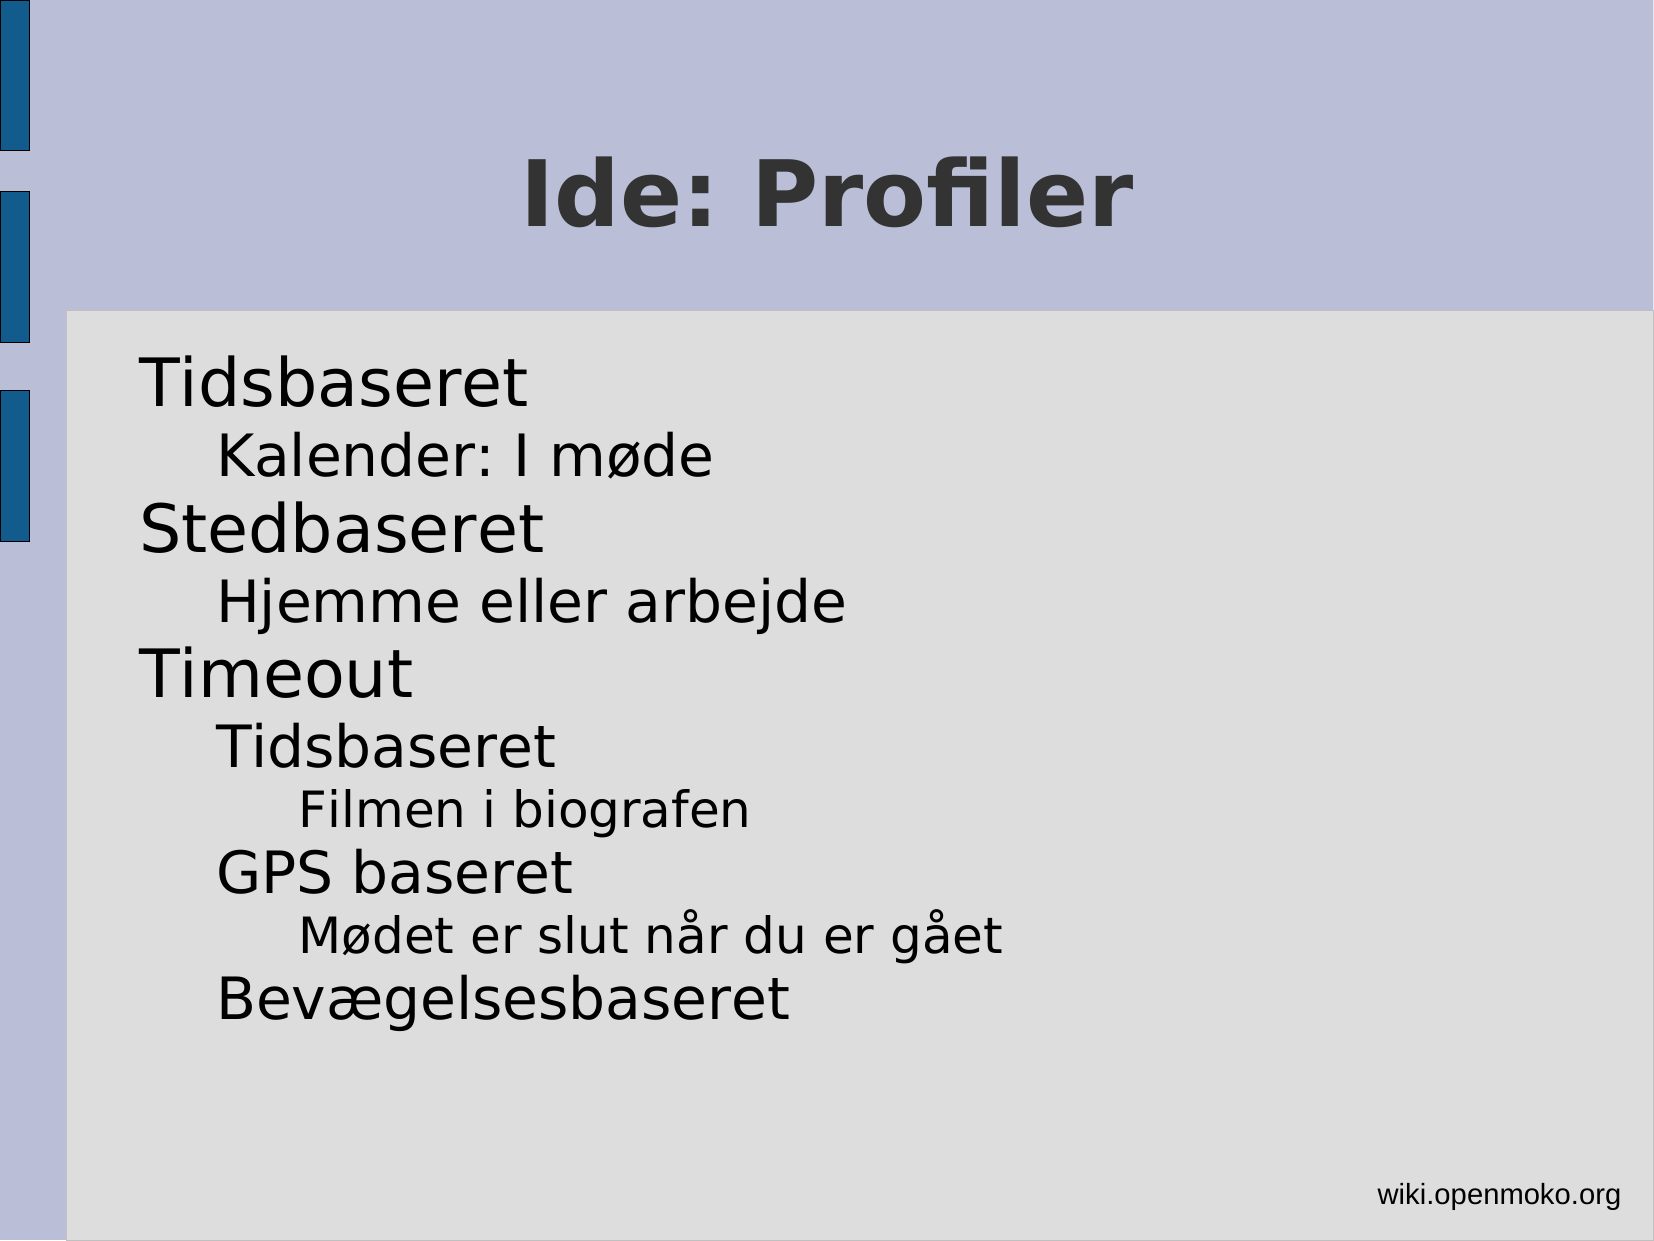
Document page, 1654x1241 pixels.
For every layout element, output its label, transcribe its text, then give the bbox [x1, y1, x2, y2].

list Tidsbaseret Kalender: I møde Stedbaseret Hjemme eller arbejde Timeout Tidsbaseret Filmen i biografen GPS baseret Mødet er slut når du er gået Bevægelsesbaseret [121, 344, 1534, 1127]
title Ide: Profiler [121, 91, 1534, 299]
